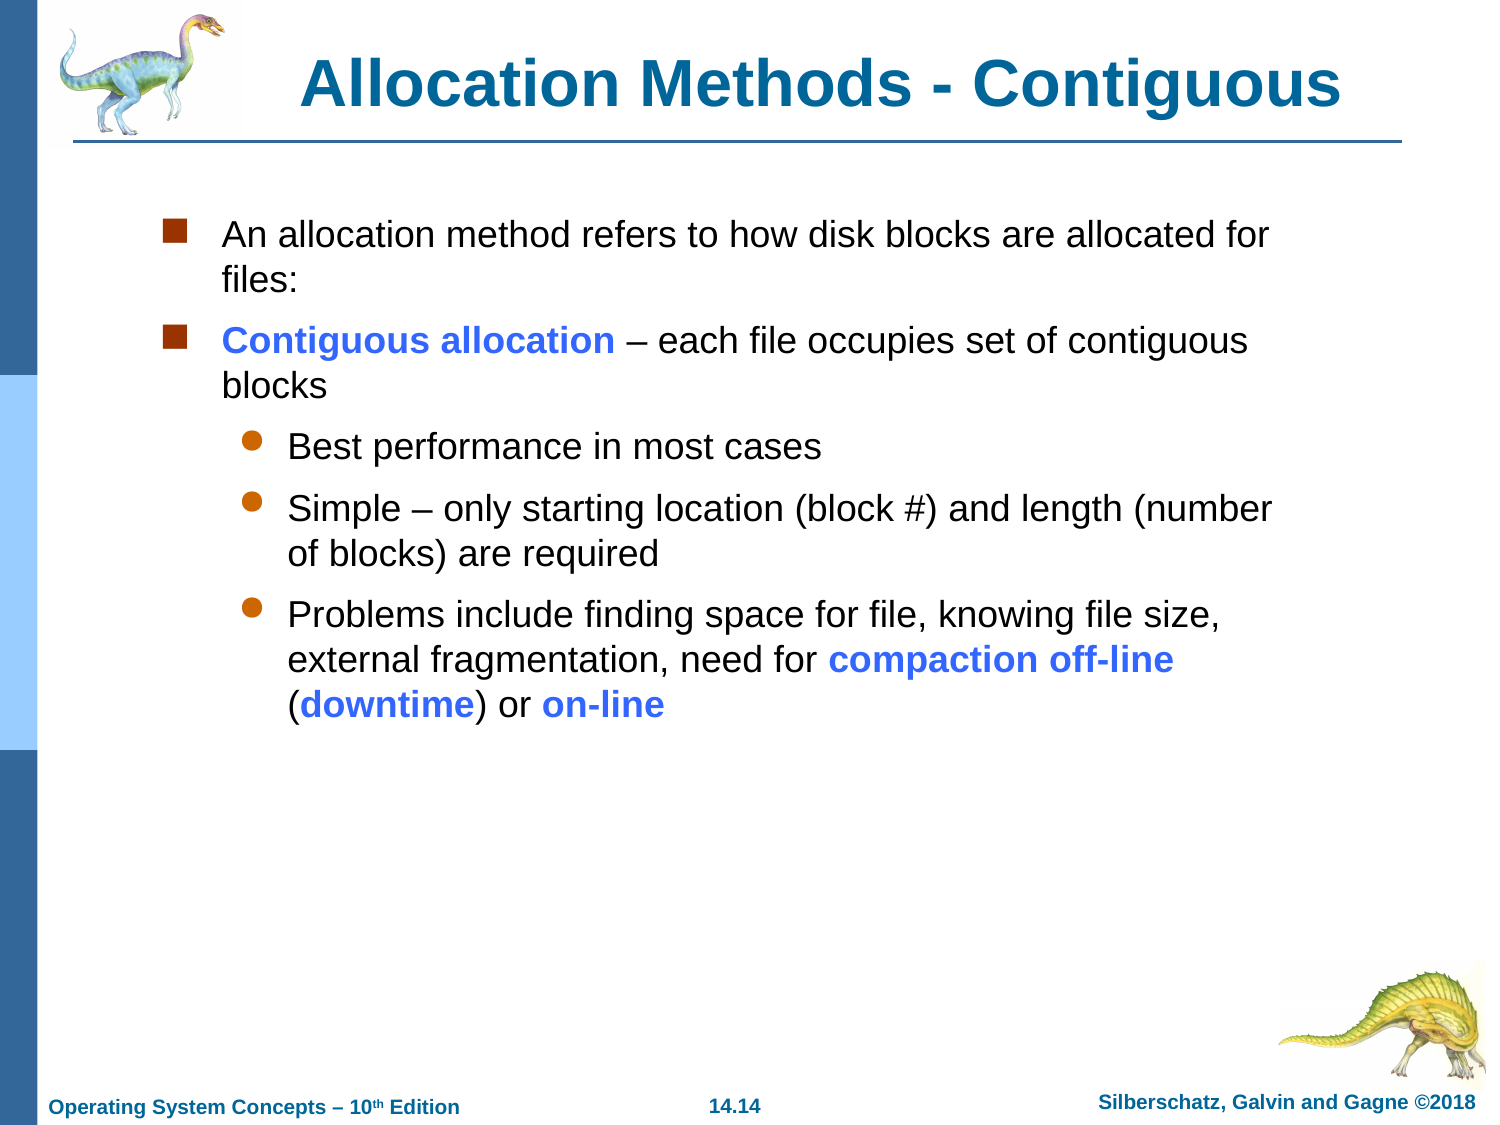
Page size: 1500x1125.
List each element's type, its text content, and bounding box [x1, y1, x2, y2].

picture [46, 0, 243, 149]
picture [1275, 959, 1486, 1090]
list An allocation method refers to how disk blocks are allocated for files: Contiguous allocation – each file occupies set of contiguous blocks Best performance in most cases Simple – only starting location (block #) and length (number of blocks) are required Problems include finding space for file, knowing file size, external fragmentation, need for compaction off-line (downtime) or on-line [150, 202, 1312, 946]
title Allocation Methods - Contiguous [187, 32, 1457, 128]
picture [1415, 1094, 1423, 1099]
